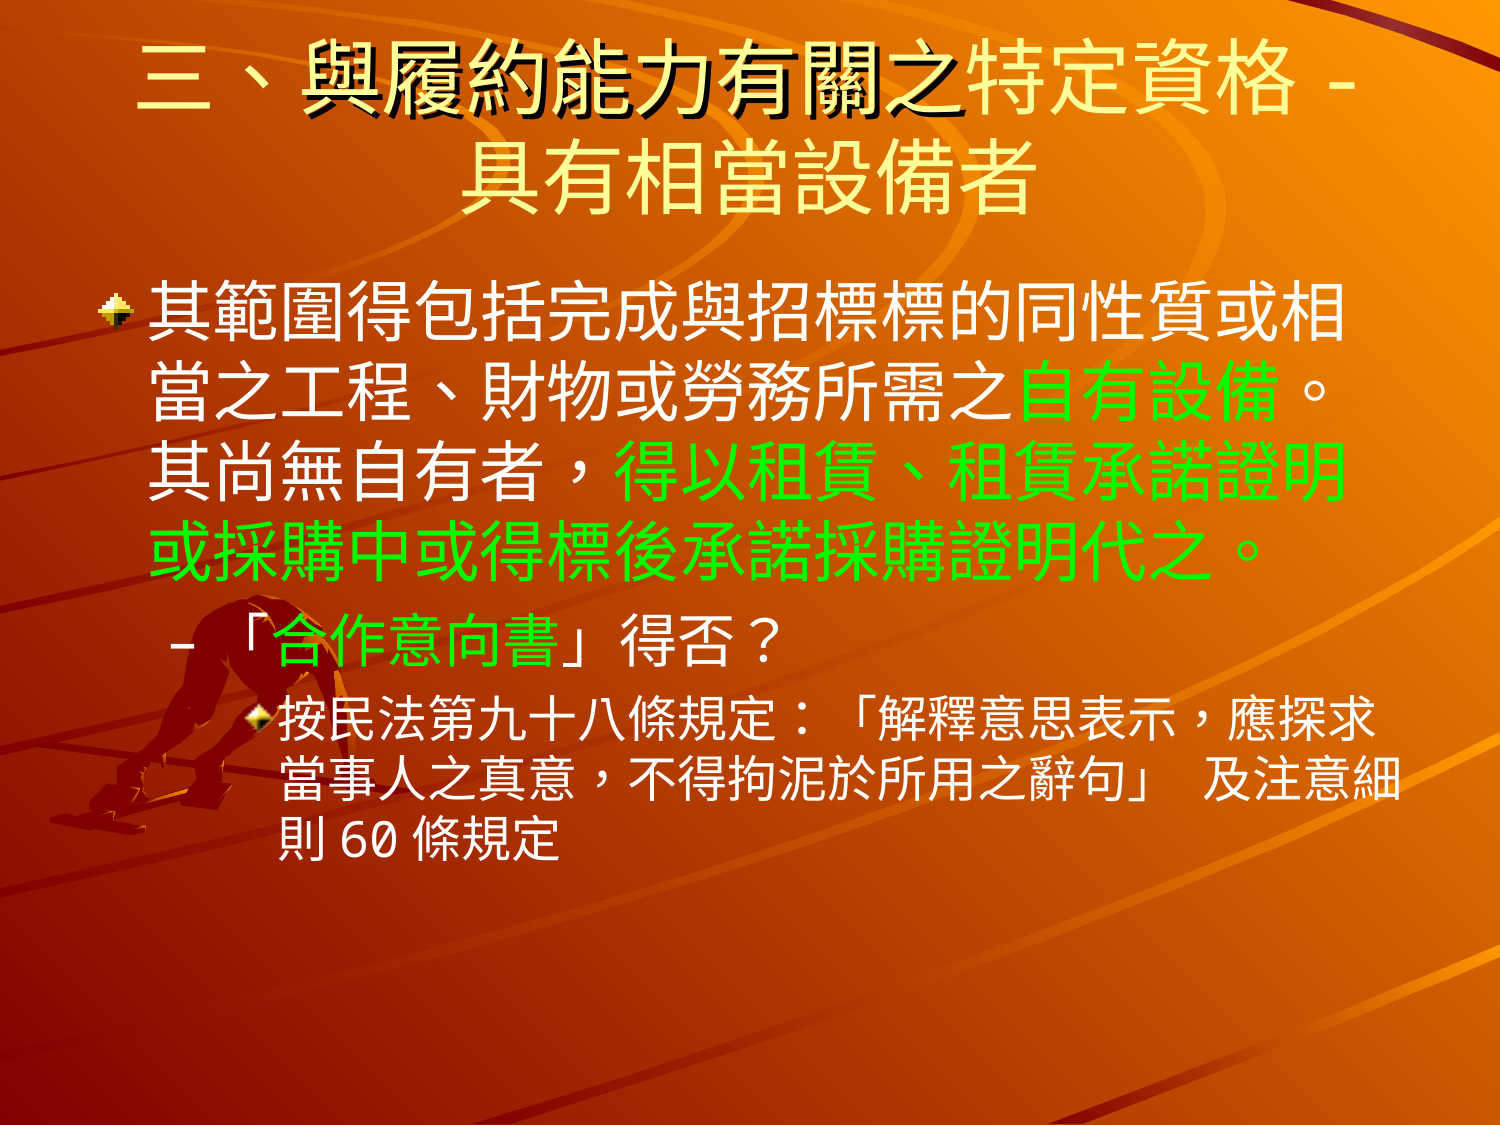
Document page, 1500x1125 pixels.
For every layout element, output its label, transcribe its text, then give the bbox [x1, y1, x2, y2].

title 三、與履約能力有關之特定資格- 具有相當設備者 [75, 25, 1426, 233]
list 其範圍得包括完成與招標標的同性質或相當之工程、財物或勞務所需之自有設備。其尚無自有者，得以租賃、租賃承諾證明或採購中或得標後承諾採購證明代之。 「合作意向書」得否？ 按民法第九十八條規定：「解釋意思表示，應探求當事人之真意，不得拘泥於所用之辭句」 及注意細則60條規定 [75, 262, 1426, 1006]
